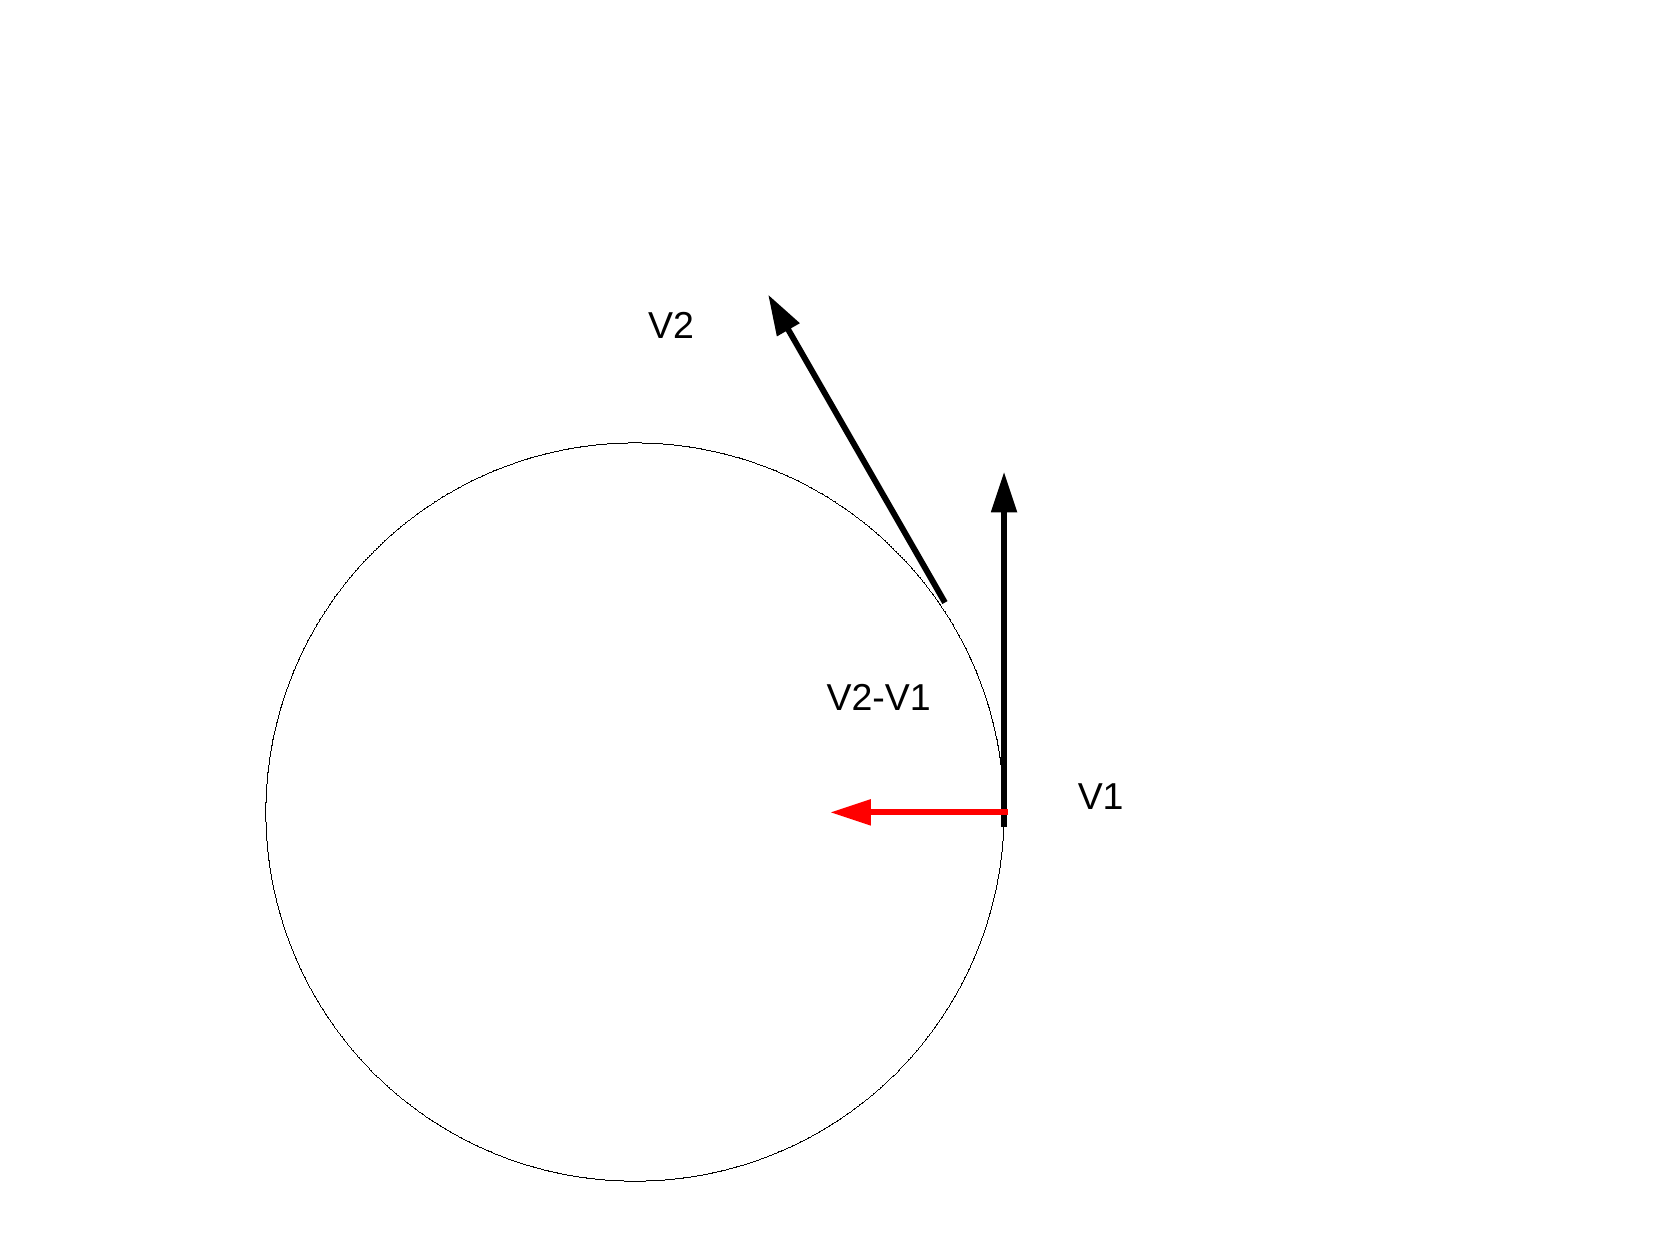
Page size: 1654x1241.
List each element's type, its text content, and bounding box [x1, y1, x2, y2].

text_box V1 [1063, 767, 1139, 825]
text_box V2-V1 [811, 668, 946, 726]
text_box [265, 442, 1004, 1182]
text_box V2 [633, 297, 709, 355]
